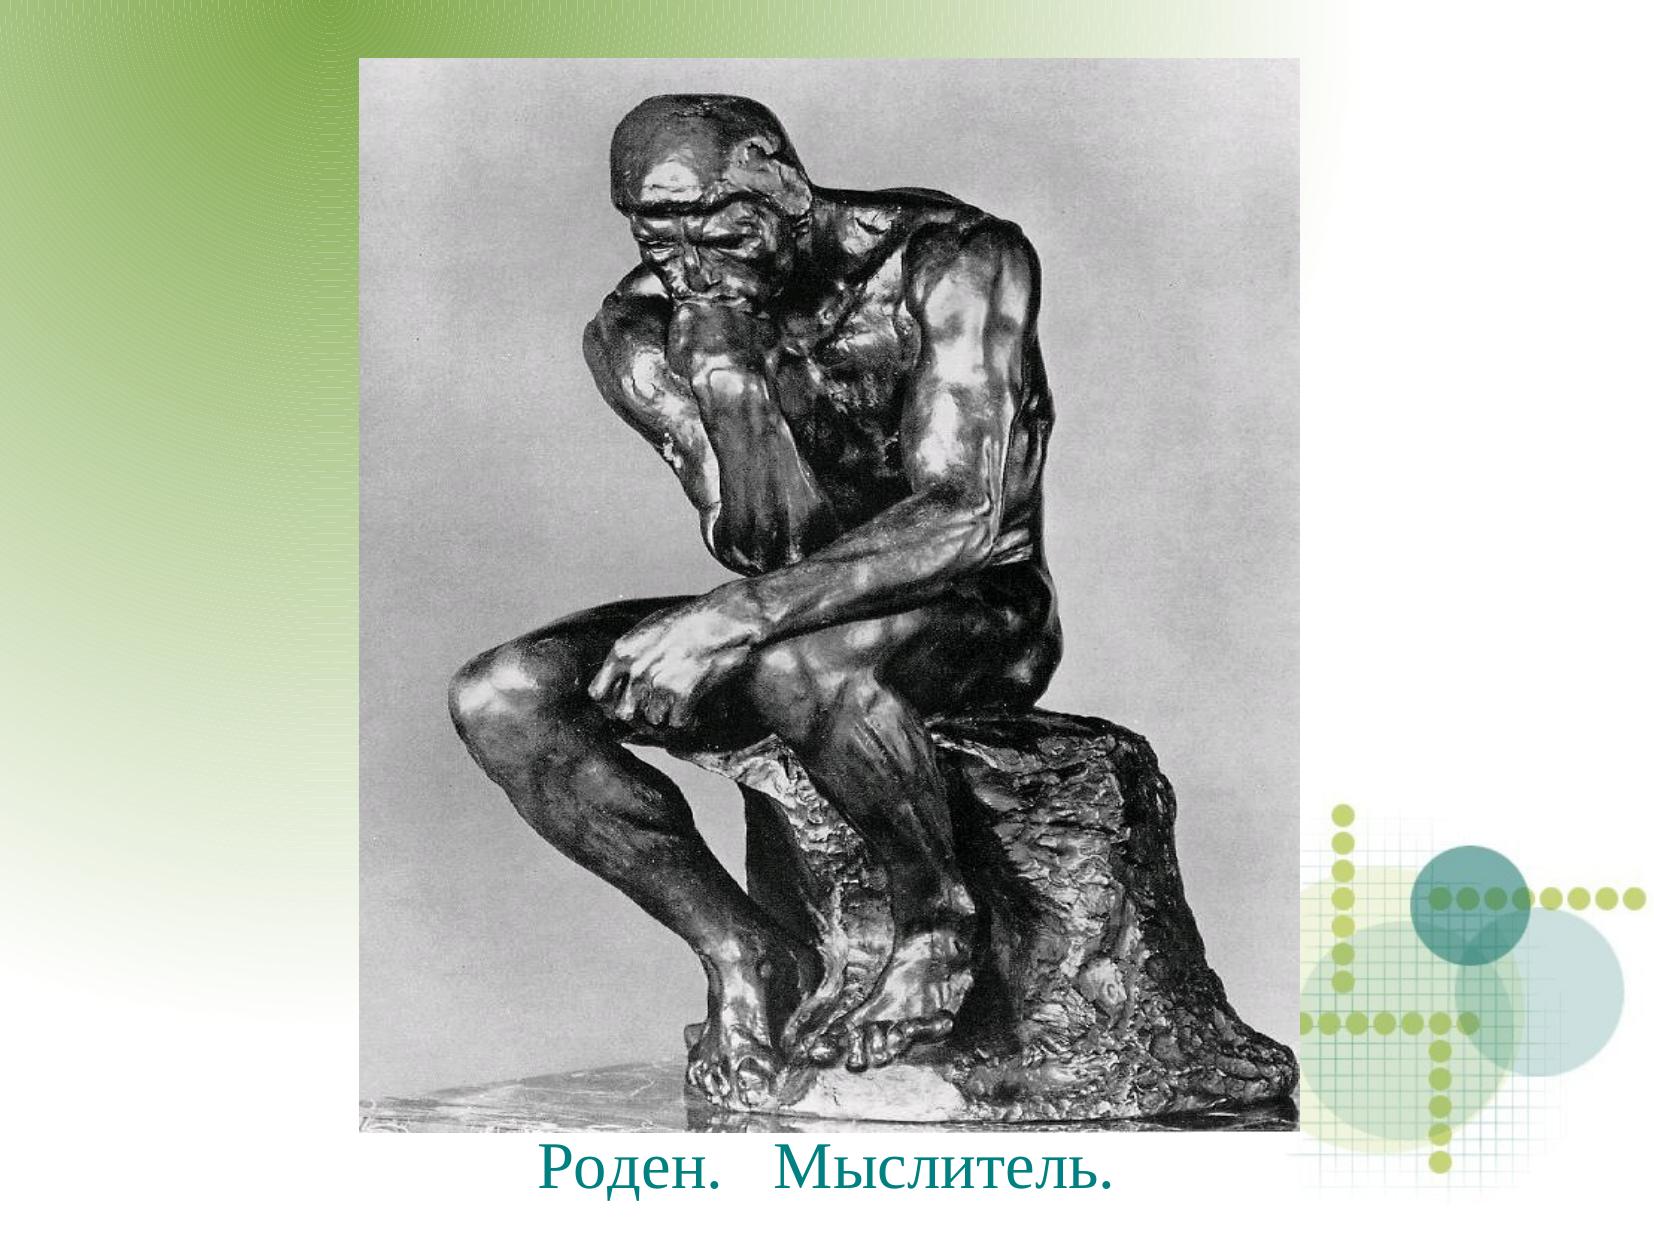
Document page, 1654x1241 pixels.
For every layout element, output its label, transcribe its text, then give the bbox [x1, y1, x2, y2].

subtitle Роден. Мыслитель. [118, 1122, 1536, 1211]
picture [359, 58, 1654, 1211]
